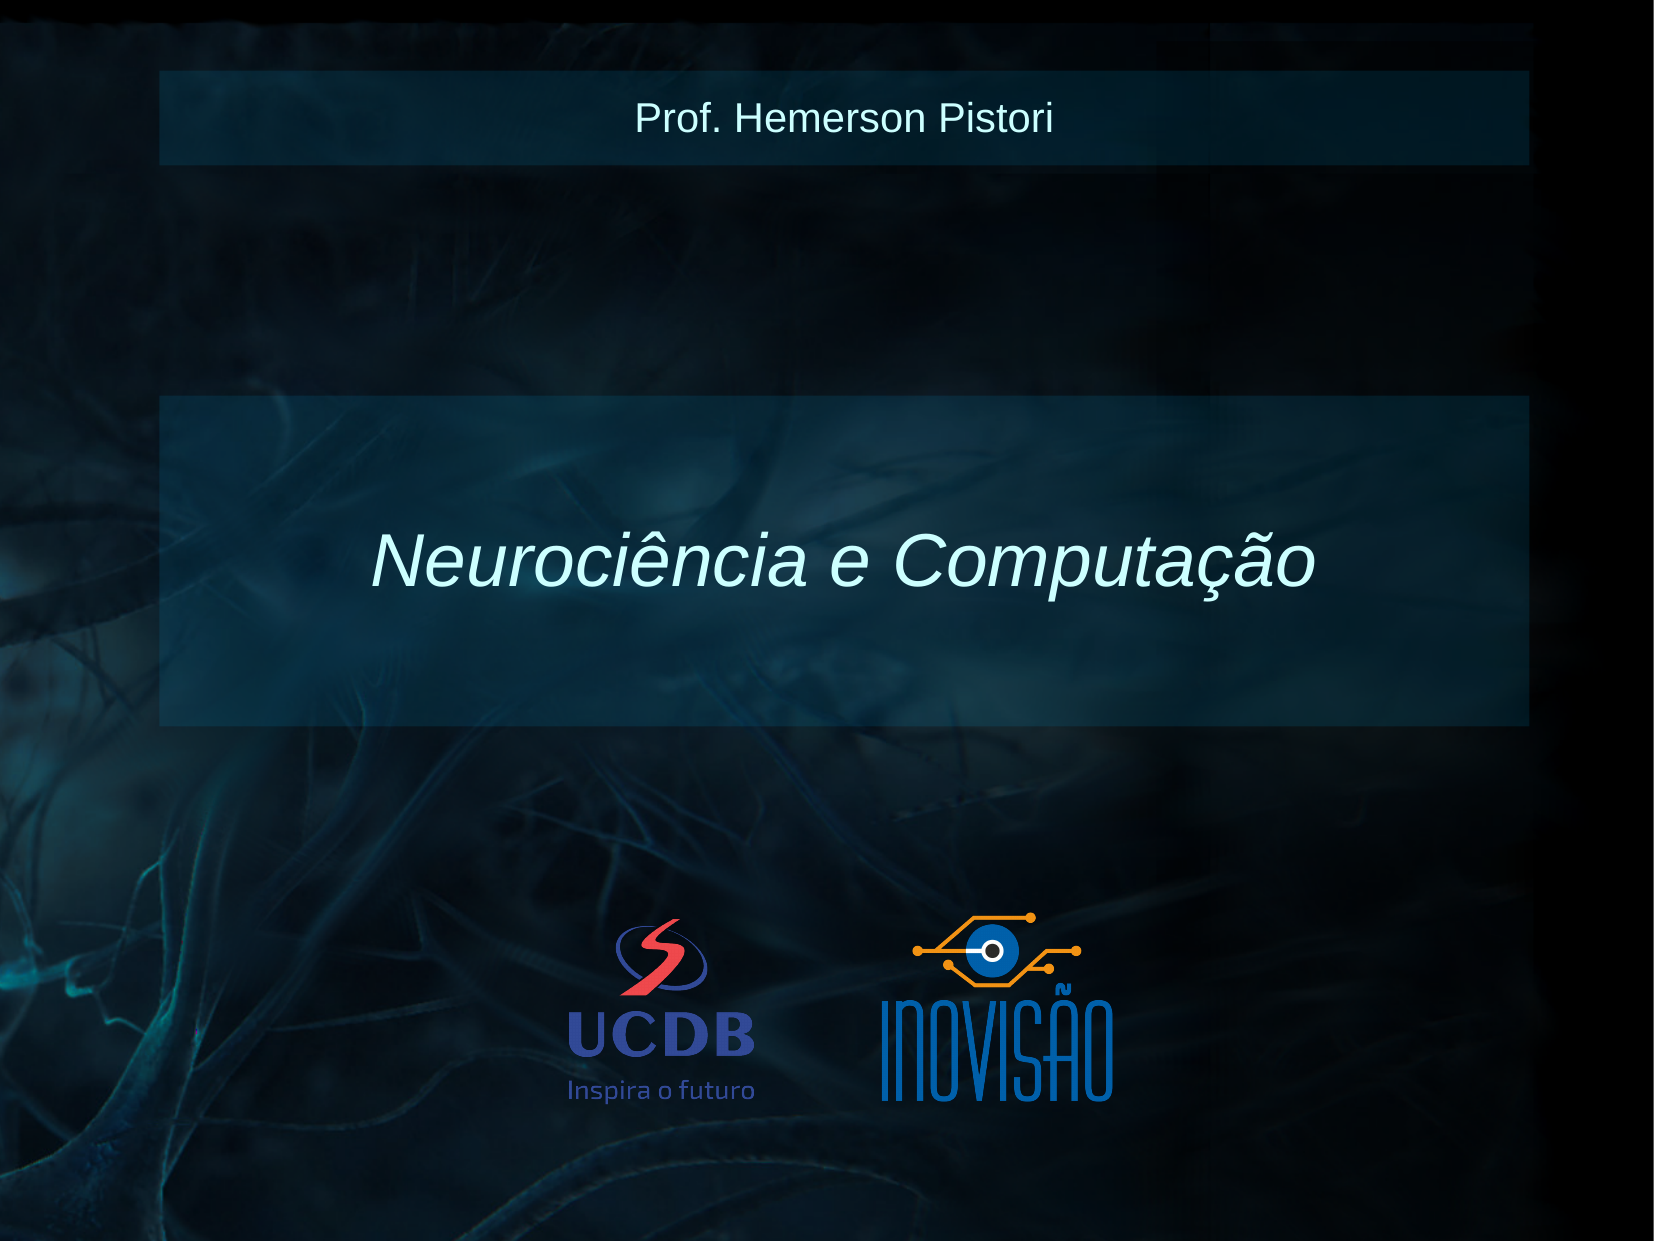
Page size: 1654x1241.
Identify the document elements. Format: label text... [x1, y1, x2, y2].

picture [0, 0, 1654, 1241]
text_box Prof. Hemerson Pistori [159, 70, 1530, 166]
text_box Neurociência e Computação [159, 395, 1530, 727]
